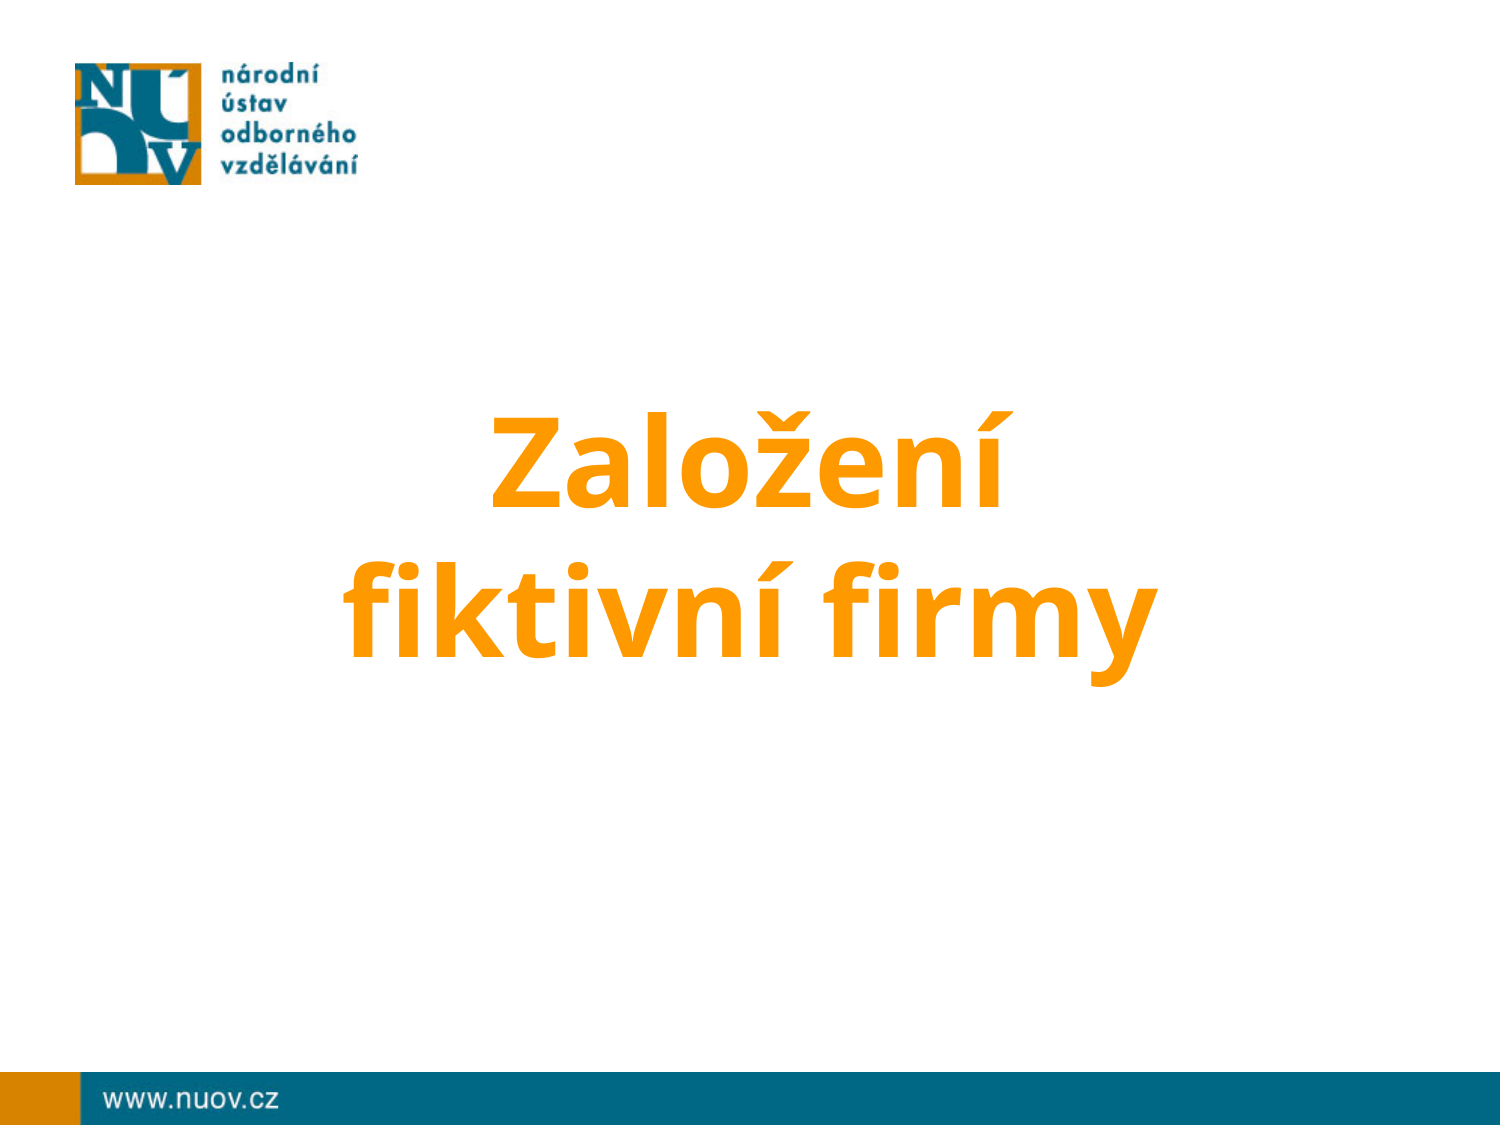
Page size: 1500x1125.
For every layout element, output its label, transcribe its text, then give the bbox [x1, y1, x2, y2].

text_box [75, 62, 358, 185]
text_box Založení fiktivní firmy [75, 374, 1426, 691]
text_box [0, 1072, 1500, 1125]
